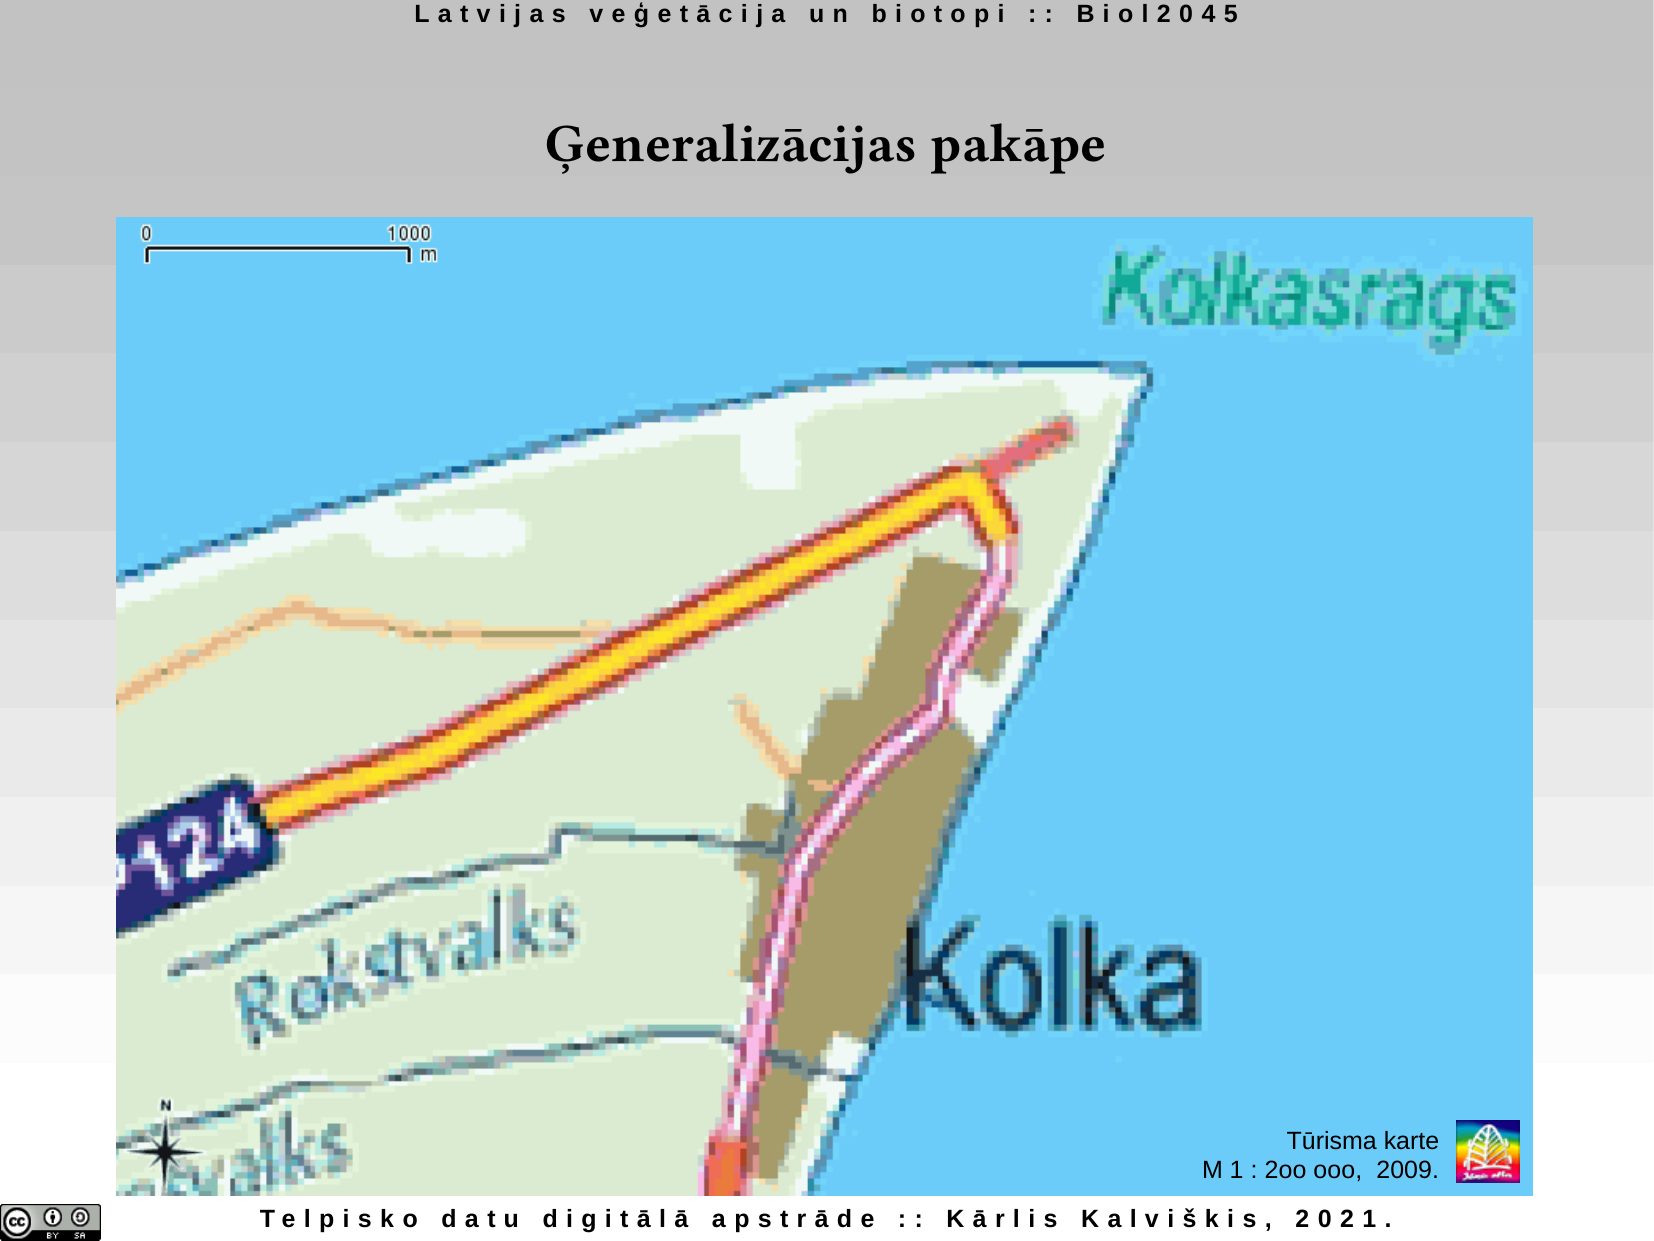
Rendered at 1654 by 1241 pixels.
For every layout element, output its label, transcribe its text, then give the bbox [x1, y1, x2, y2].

text_box Tūrisma karte M 1 : 2oo ooo, 2009. [1201, 1127, 1440, 1184]
picture [0, 217, 1654, 1241]
title Ģeneralizācijas pakāpe [0, 1, 1654, 287]
